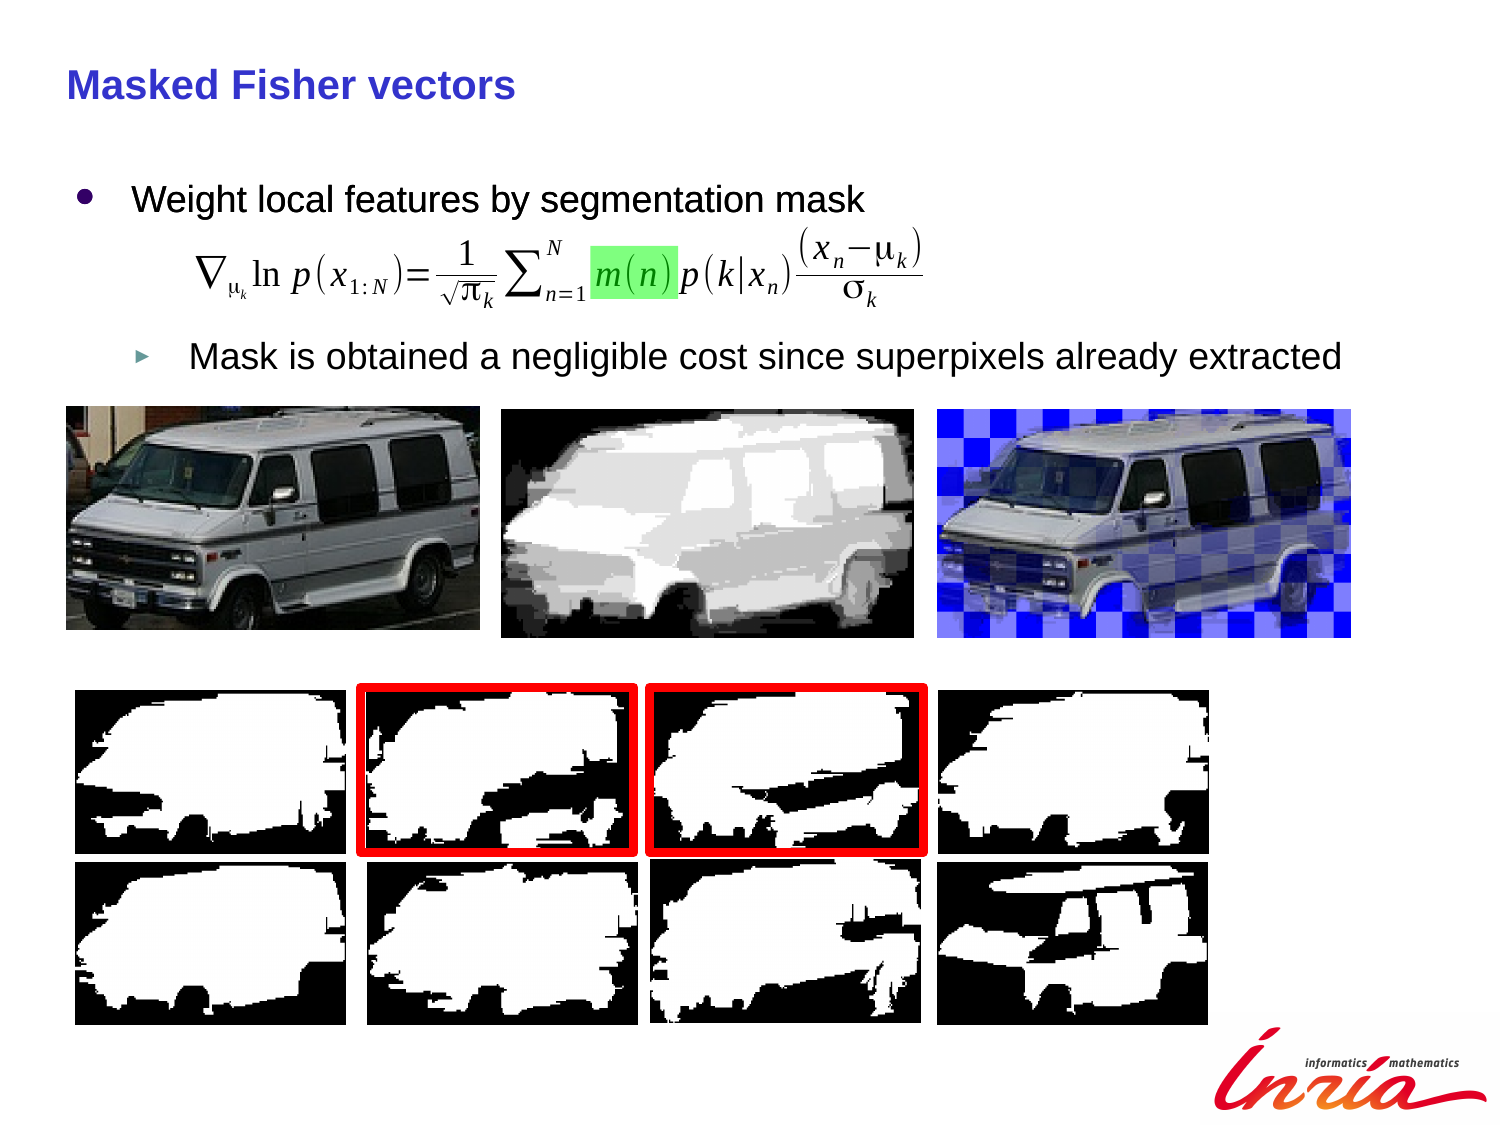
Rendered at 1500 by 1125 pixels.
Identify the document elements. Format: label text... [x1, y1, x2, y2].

picture [367, 971, 638, 1026]
picture [937, 971, 1500, 1125]
picture [66, 406, 75, 630]
picture [75, 971, 346, 1026]
list Weight local features by segmentation mask Mask is obtained a negligible cost since superpixels already extracted [75, 178, 1426, 971]
picture [650, 971, 921, 1023]
title Masked Fisher vectors [51, 46, 1459, 123]
